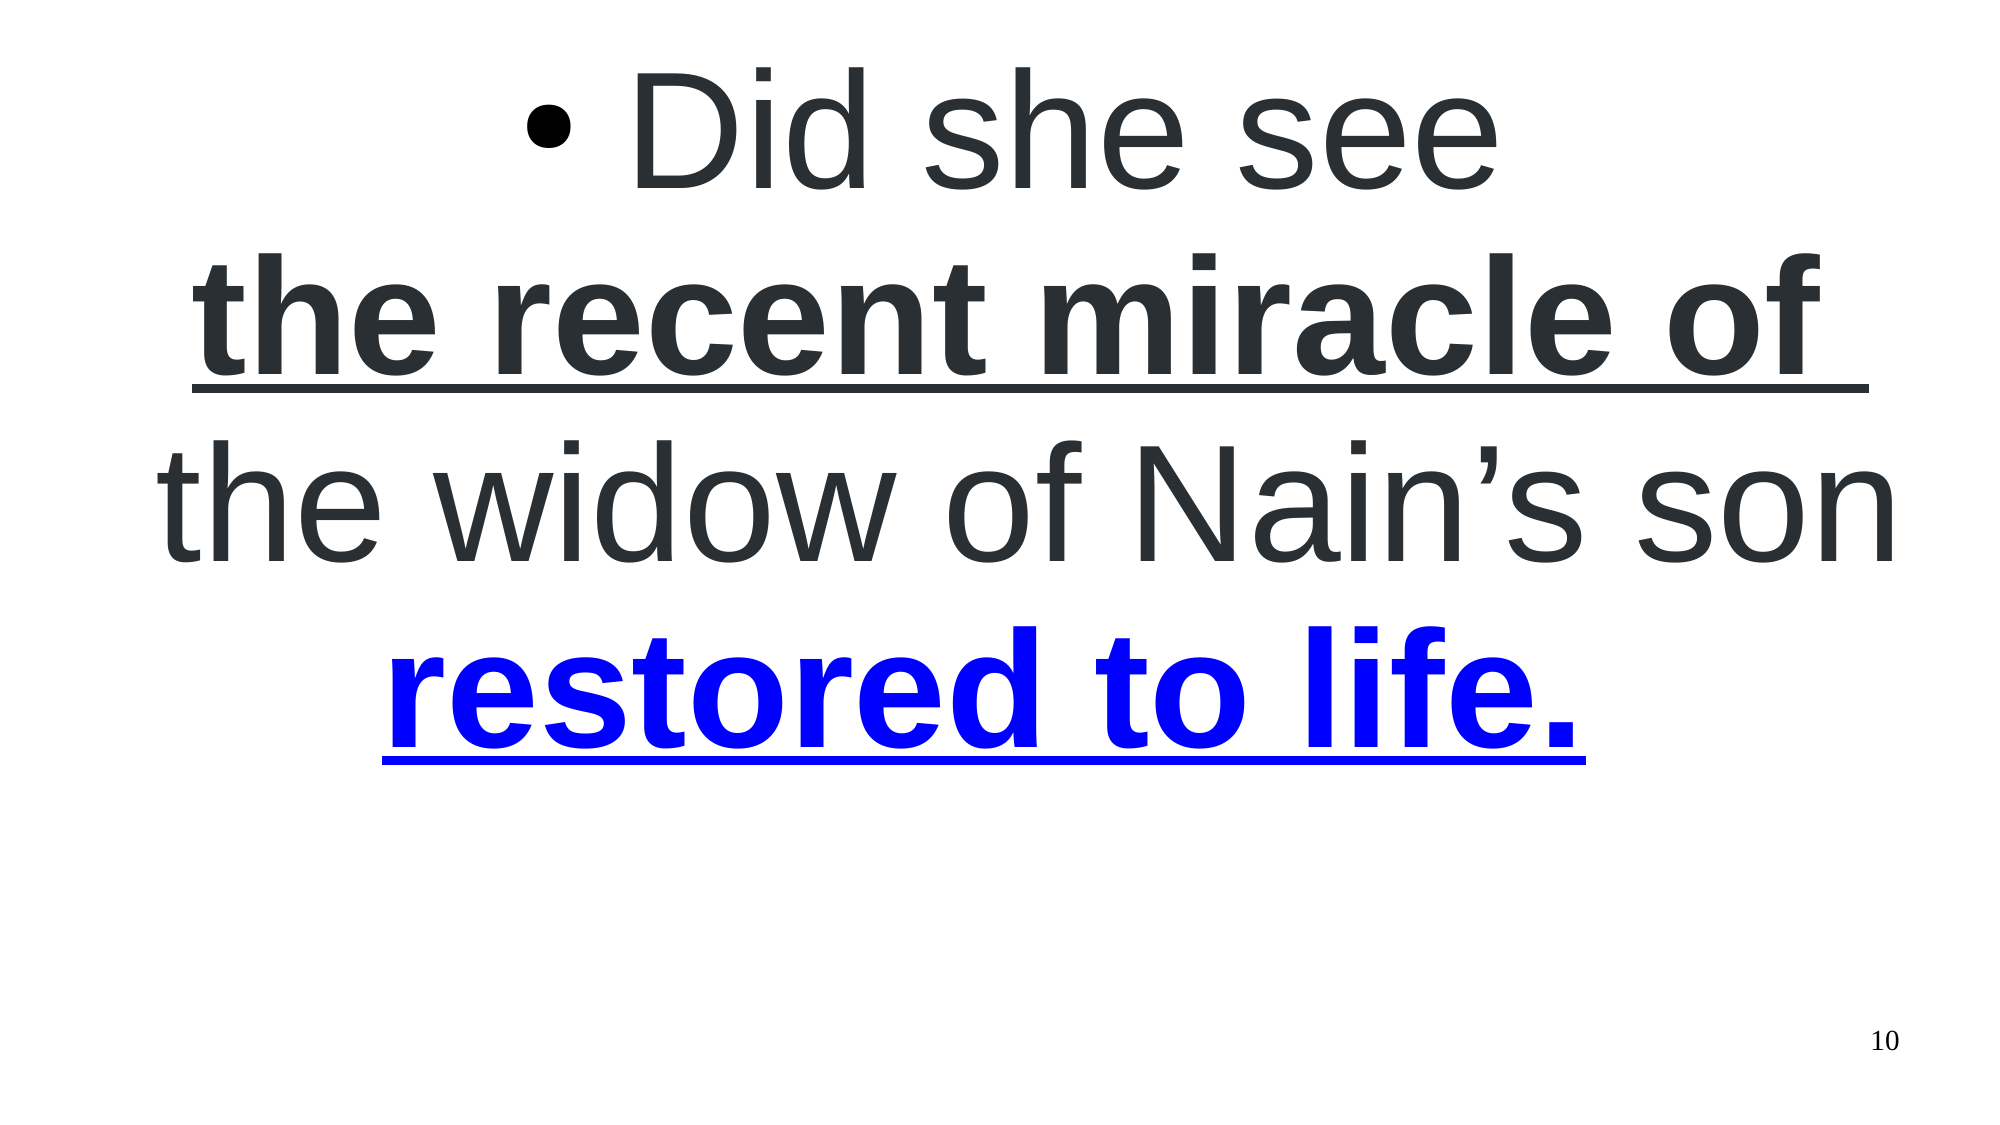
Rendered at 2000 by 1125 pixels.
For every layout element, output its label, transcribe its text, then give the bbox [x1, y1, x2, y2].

list Did she see the recent miracle of the widow of Nain’s son restored to life. [37, 37, 1988, 1088]
